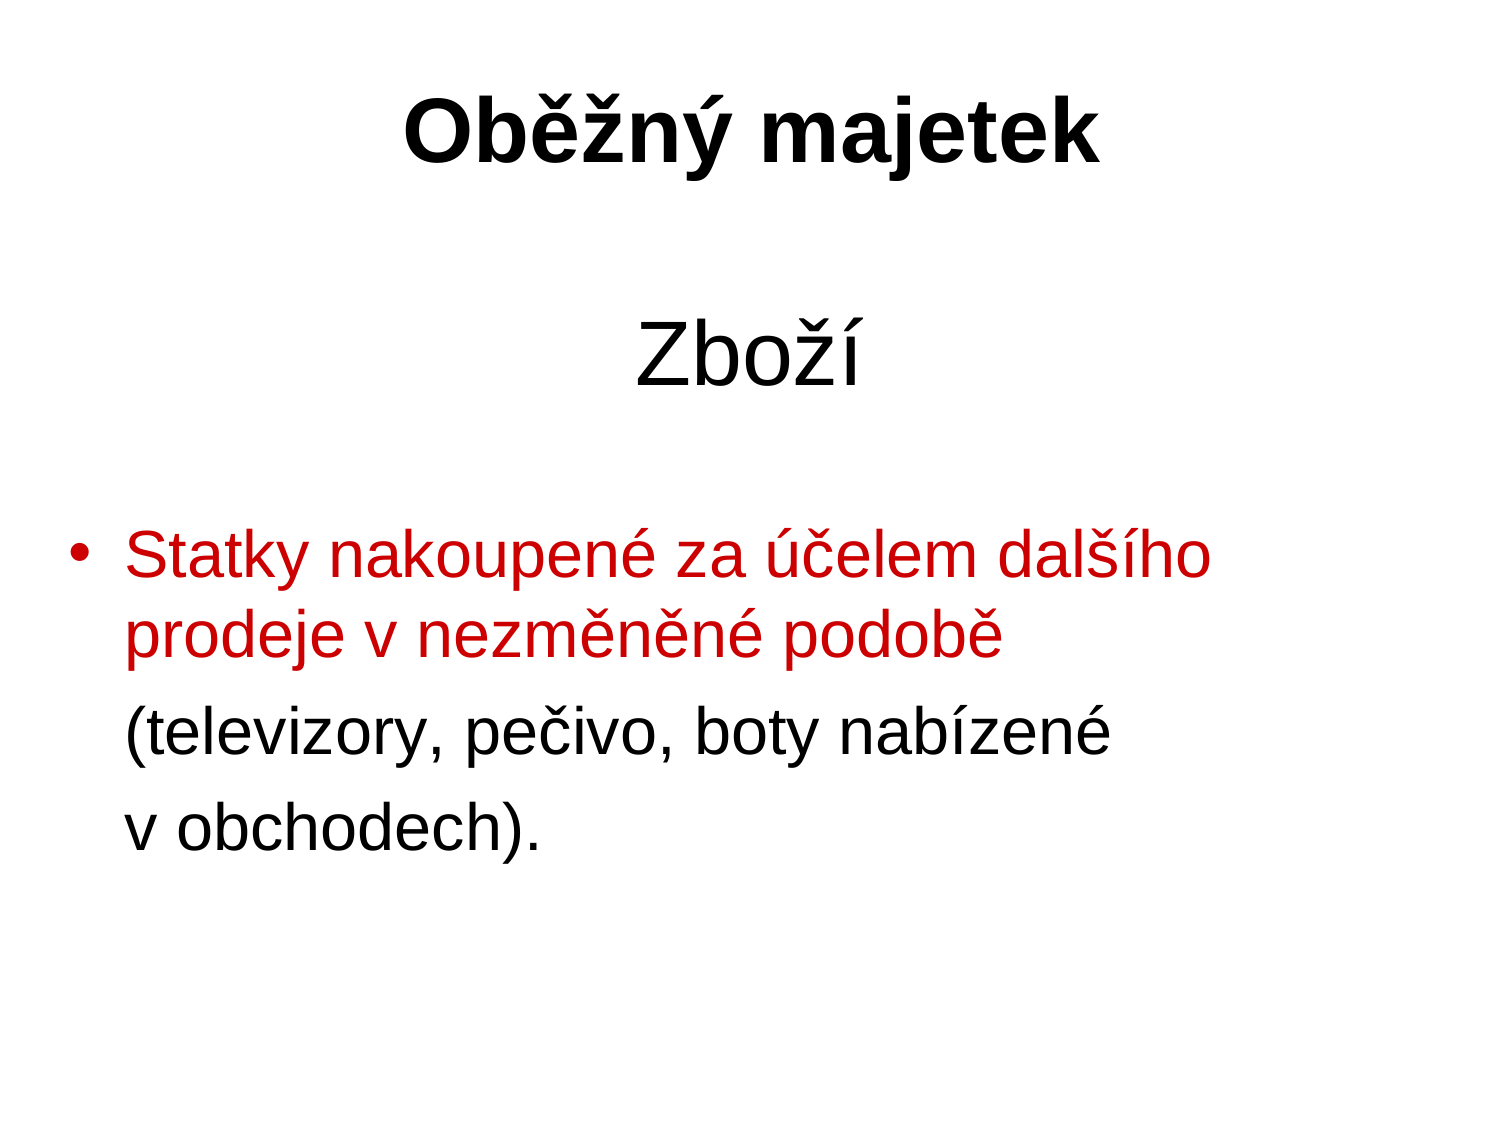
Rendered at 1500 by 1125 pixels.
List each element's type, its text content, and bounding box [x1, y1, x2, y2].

text_box Oběžný majetek [76, 66, 1427, 185]
list Statky nakoupené za účelem dalšího prodeje v nezměněné podobě (televizory, pečivo, boty nabízené v obchodech). [53, 503, 1447, 922]
title Zboží [75, 255, 1426, 443]
